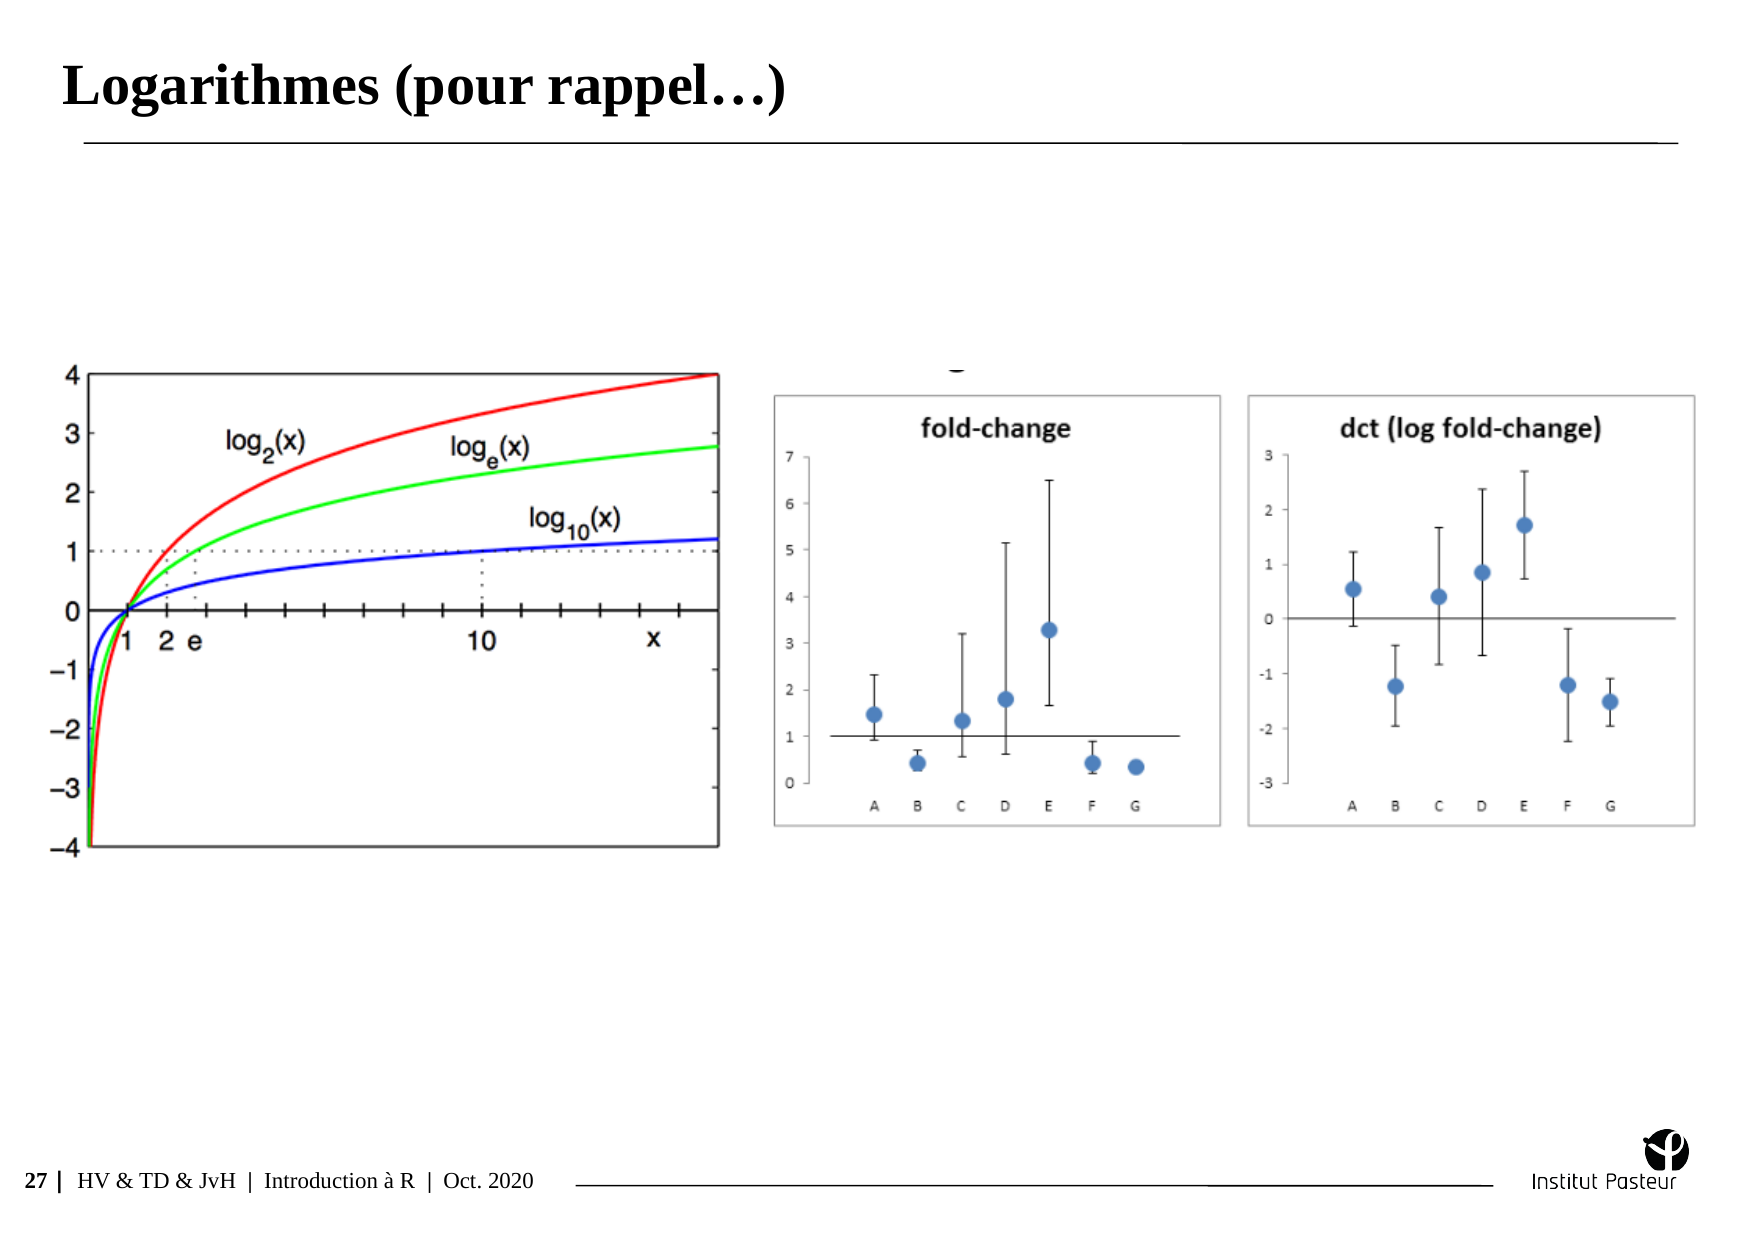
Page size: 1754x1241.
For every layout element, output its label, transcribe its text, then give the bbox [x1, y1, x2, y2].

picture [749, 370, 1729, 851]
picture [49, 359, 725, 861]
text_box Logarithmes (pour rappel…) [62, 2, 1692, 160]
picture [1533, 1129, 1689, 1189]
